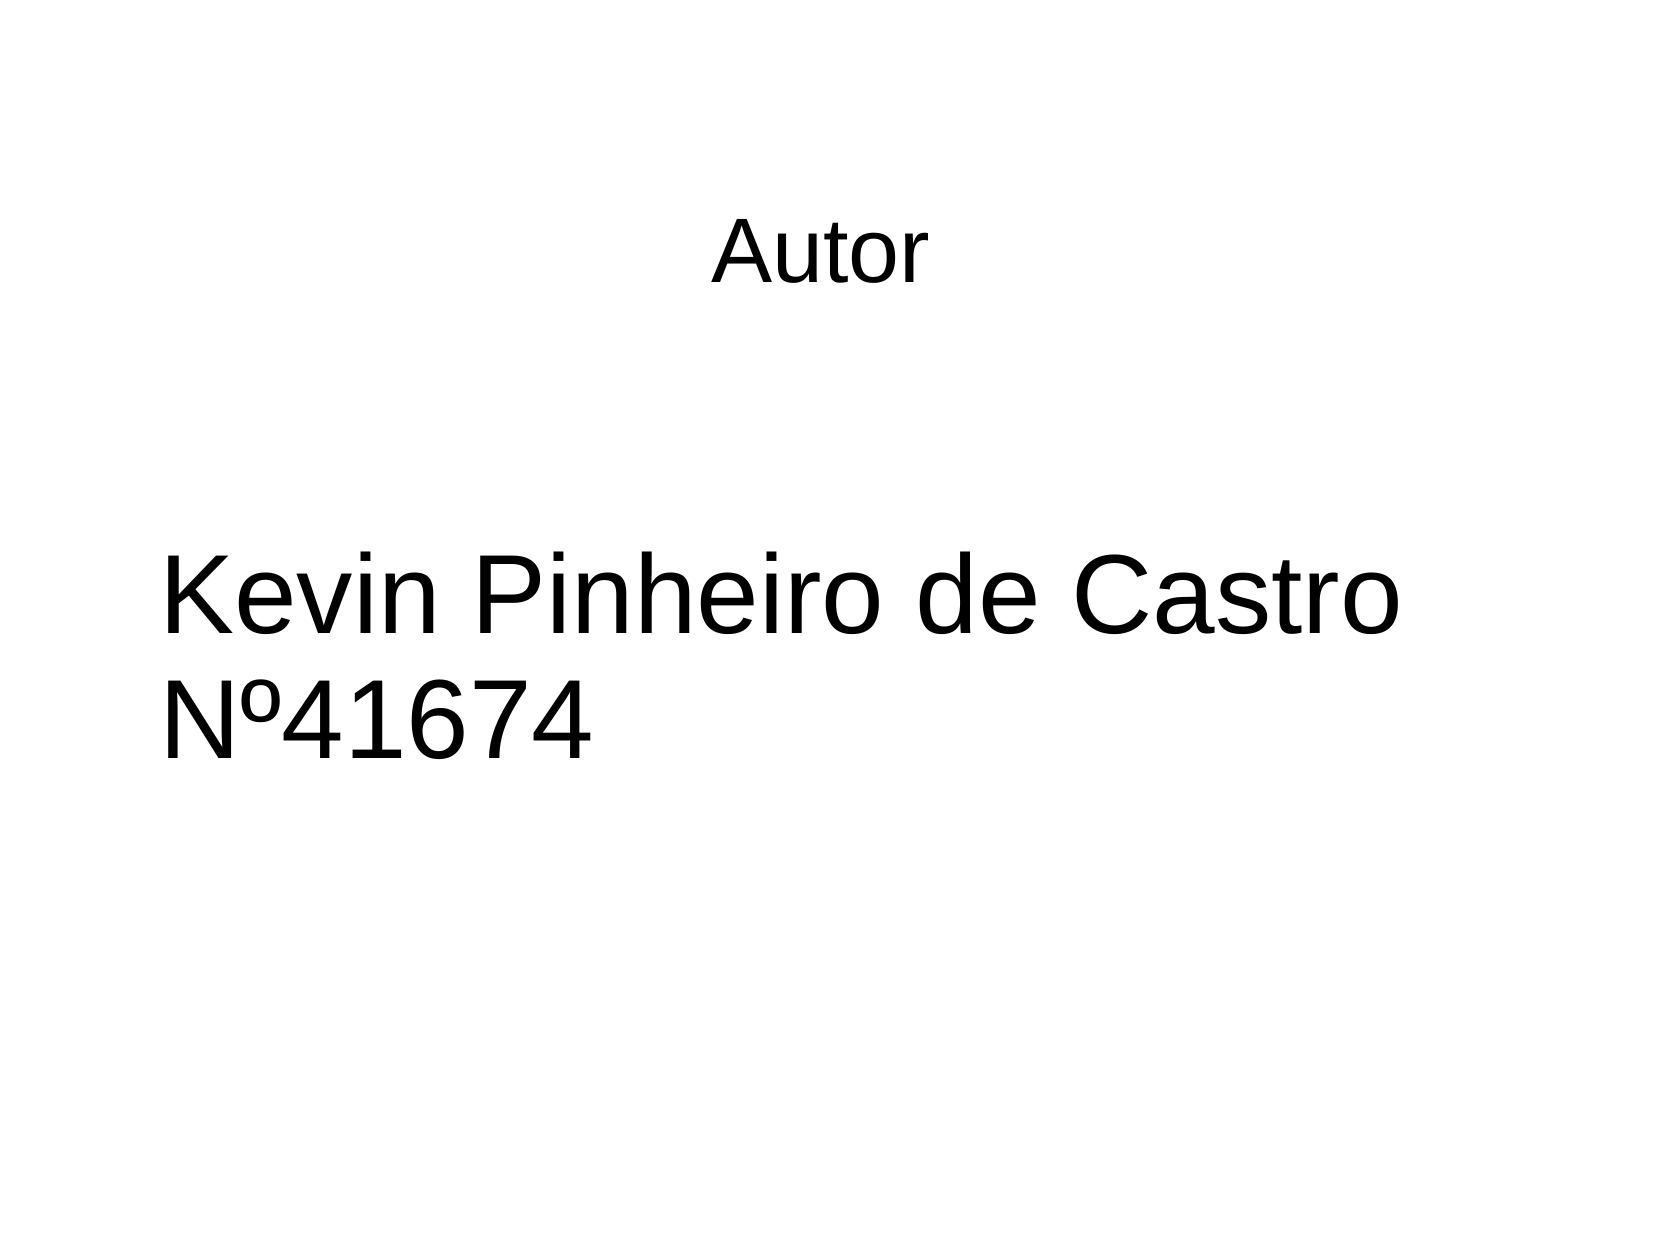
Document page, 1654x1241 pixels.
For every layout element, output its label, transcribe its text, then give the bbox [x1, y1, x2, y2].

title Autor [76, 147, 1565, 355]
list Kevin Pinheiro de Castro Nº41674 [88, 531, 1577, 1241]
